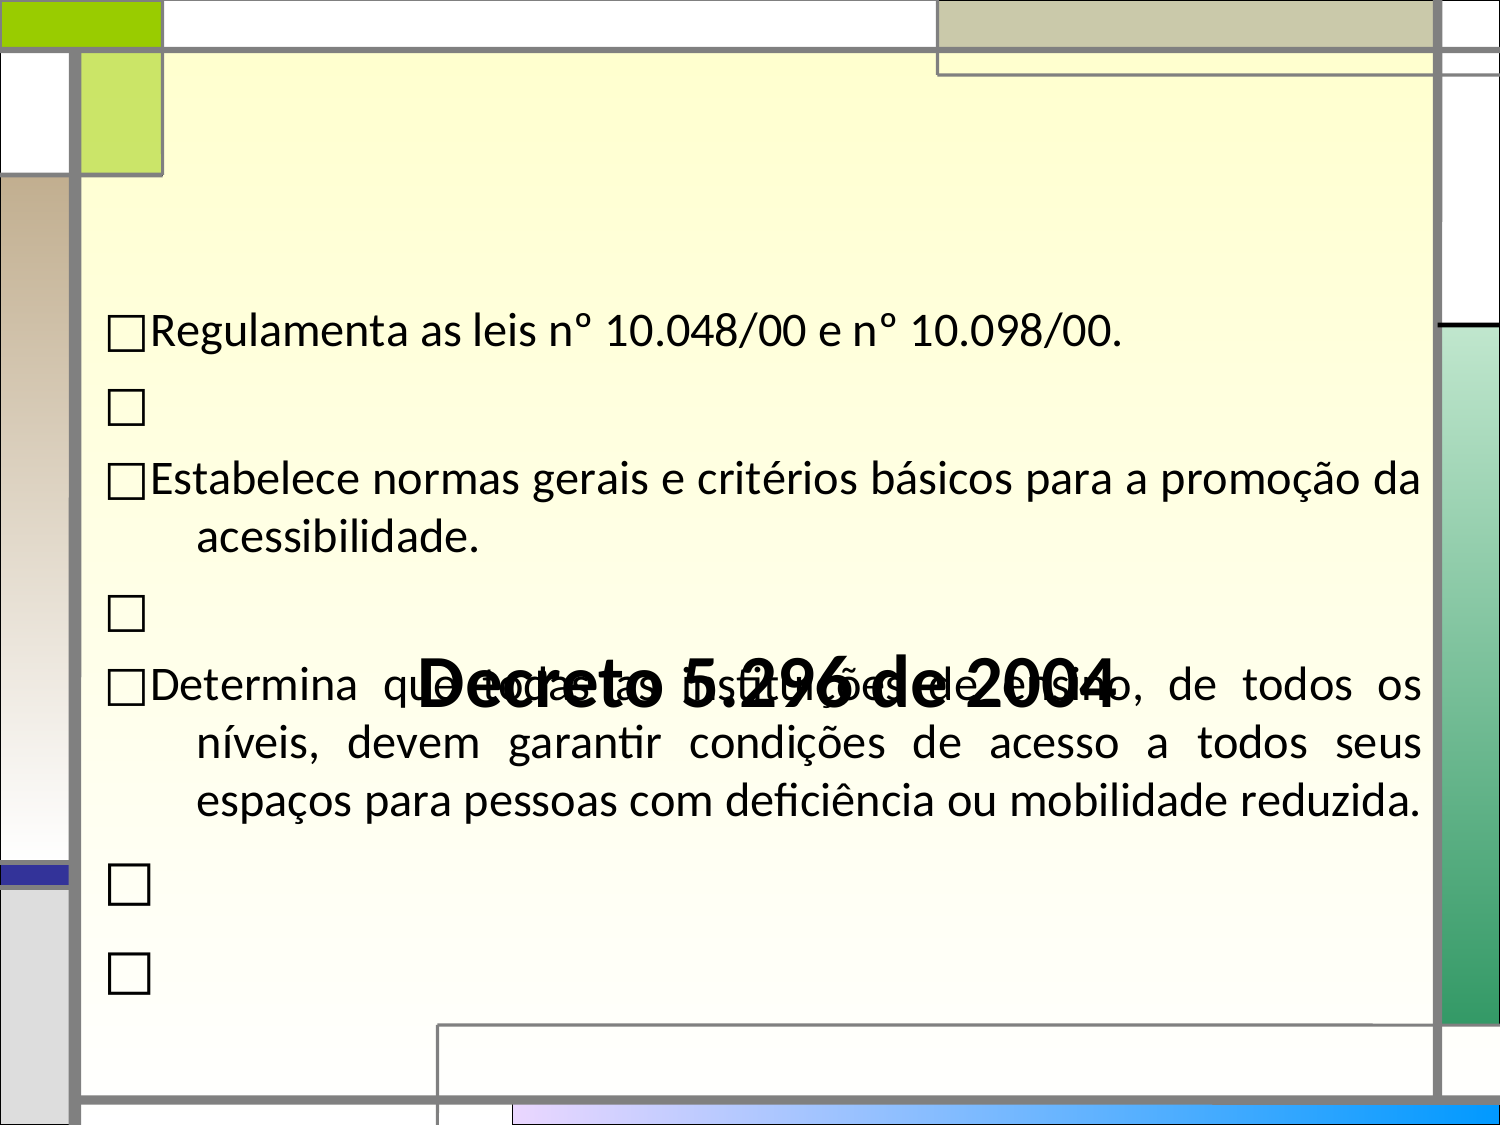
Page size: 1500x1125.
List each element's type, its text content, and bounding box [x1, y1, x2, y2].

title Decreto 5.296 de 2004 [53, 54, 1500, 209]
list Regulamenta as leis nº 10.048/00 e nº 10.098/00. Estabelece normas gerais e critérios básicos para a promoção da acessibilidade. Determina que todas as instituições de ensino, de todos os níveis, devem garantir condições de acesso a todos seus espaços para pessoas com deficiência ou mobilidade reduzida. [88, 290, 1439, 852]
